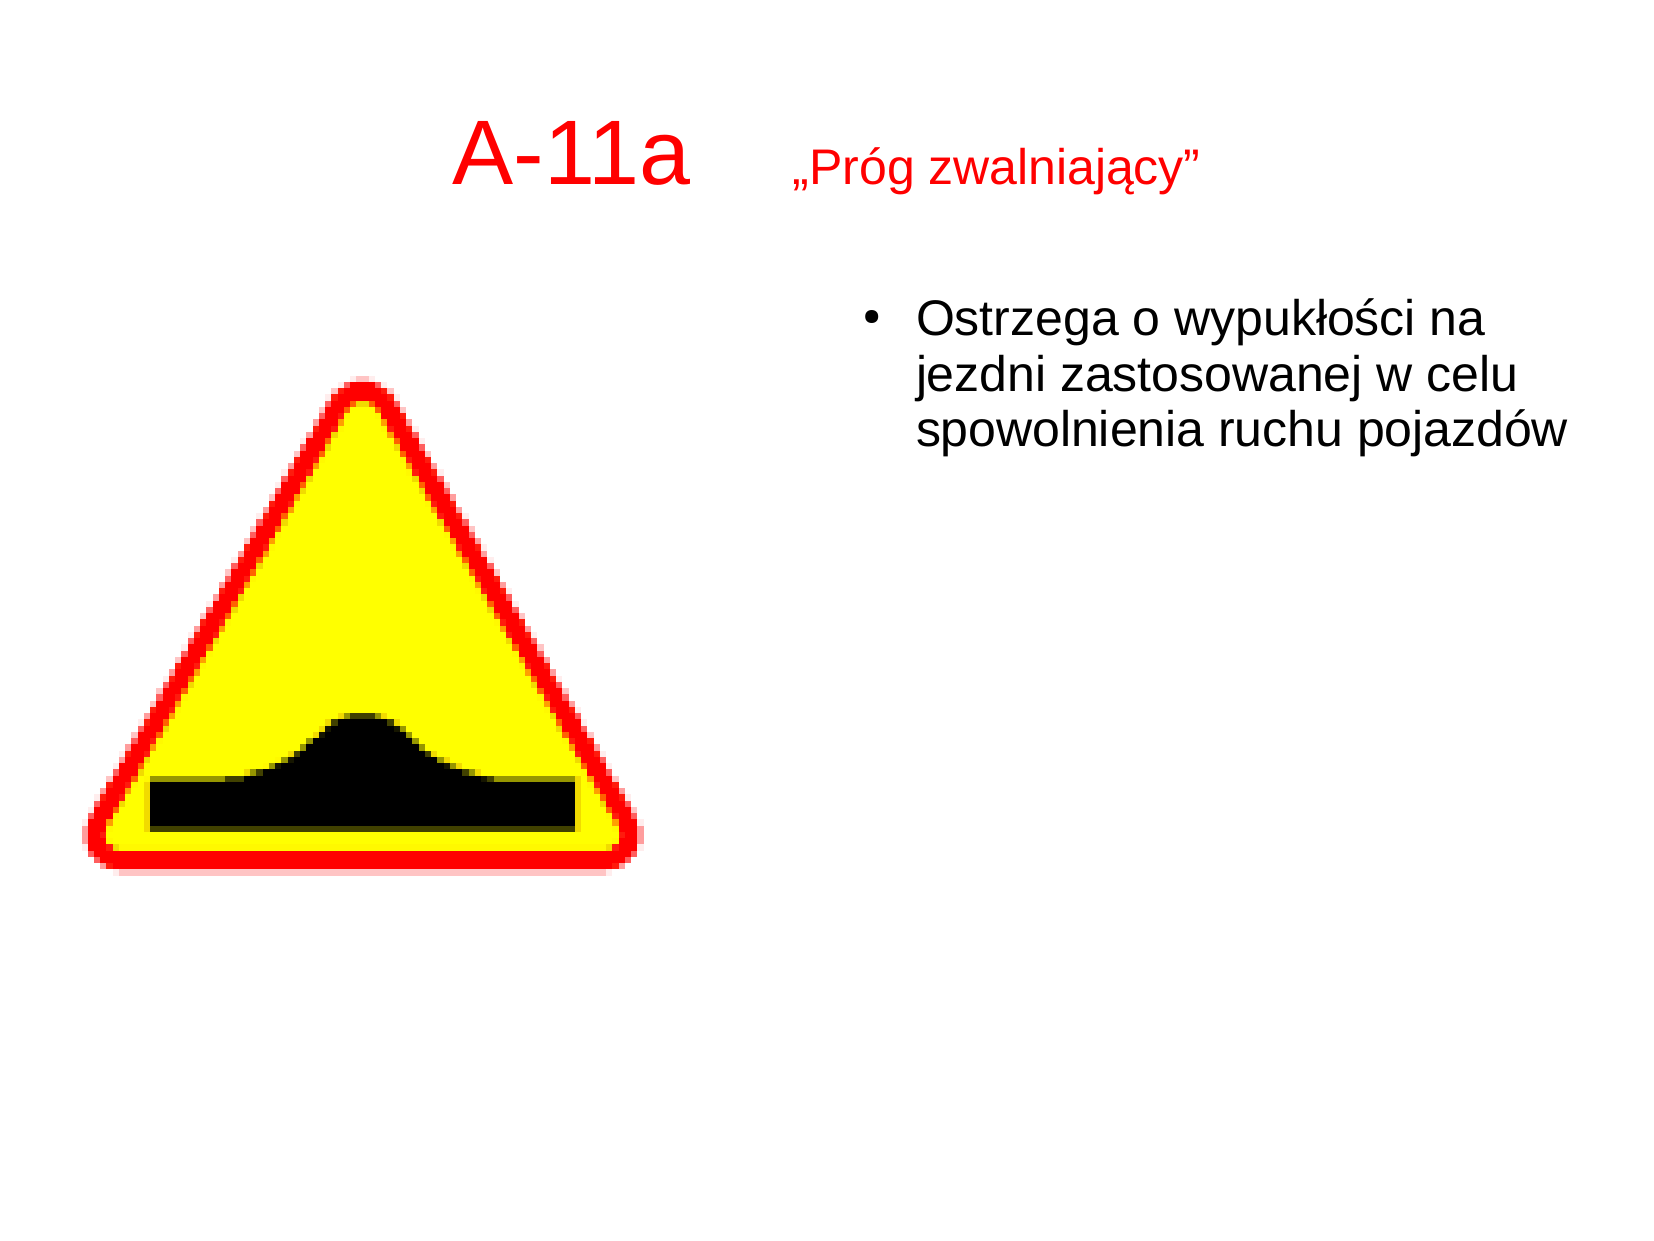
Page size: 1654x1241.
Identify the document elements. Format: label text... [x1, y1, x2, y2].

list Ostrzega o wypukłości na jezdni zastosowanej w celu spowolnienia ruchu pojazdów [845, 290, 1572, 1094]
title A-11a „Próg zwalniający” [82, 56, 1571, 250]
picture [82, 376, 644, 876]
